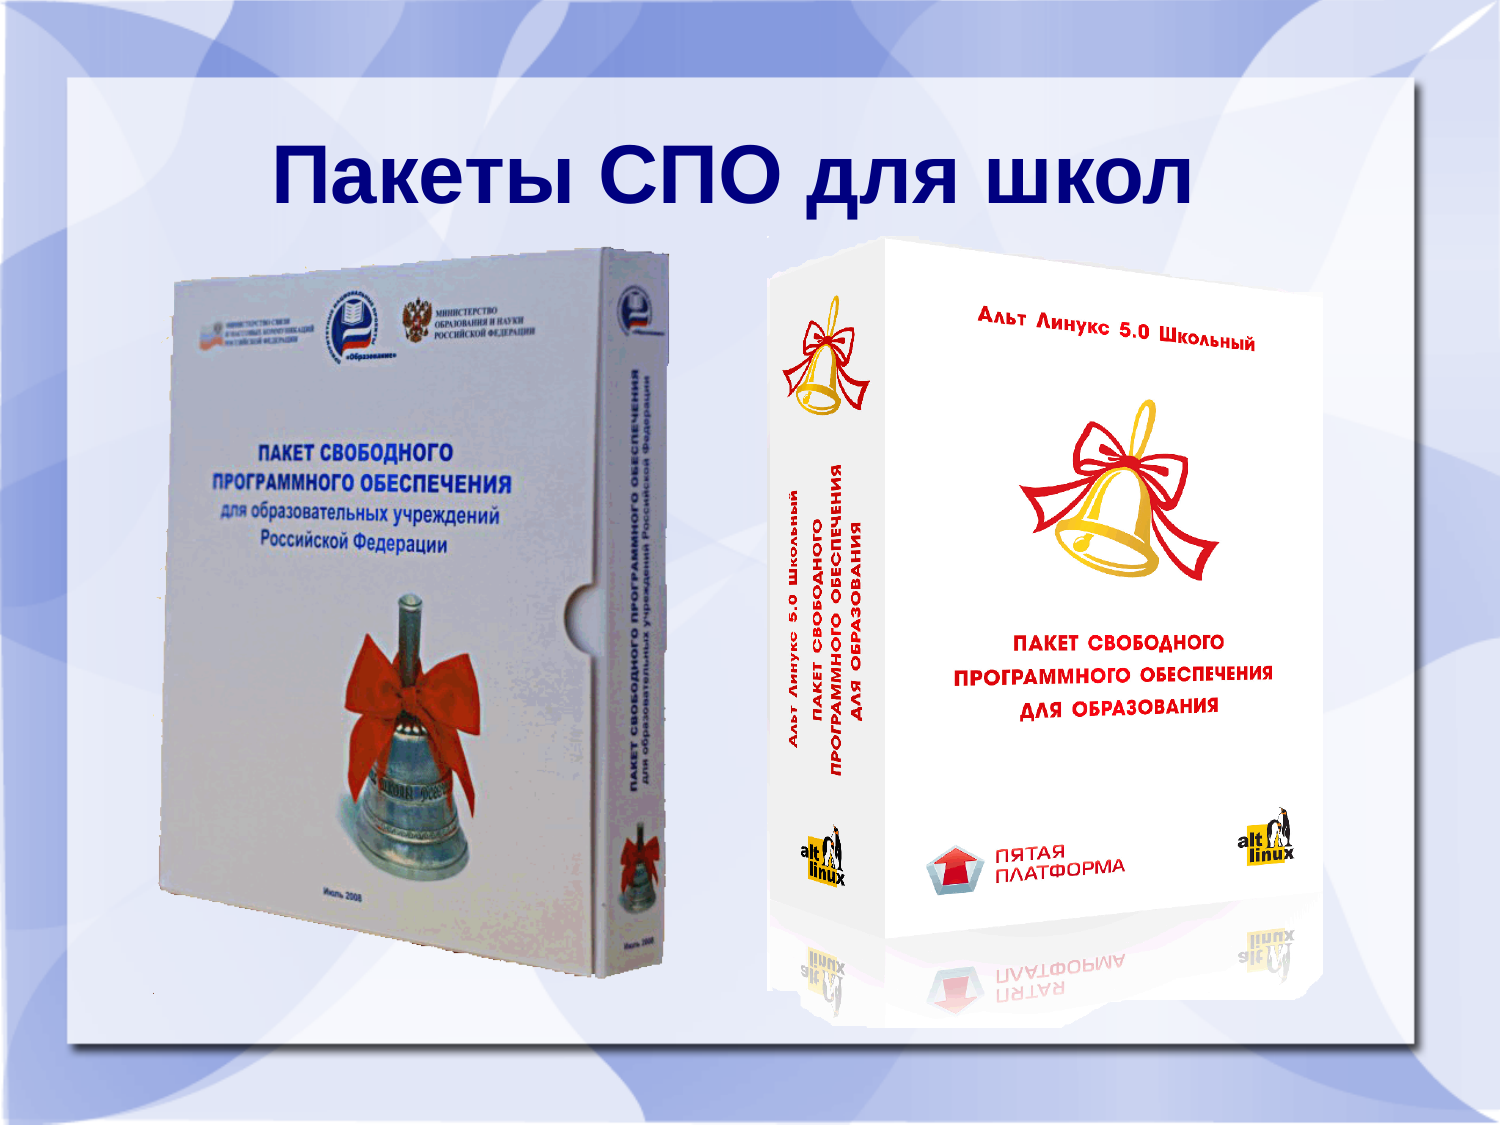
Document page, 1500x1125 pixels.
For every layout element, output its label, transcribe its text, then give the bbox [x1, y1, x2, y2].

picture [0, 0, 1500, 1125]
title Пакеты СПО для школ [74, 82, 1393, 270]
